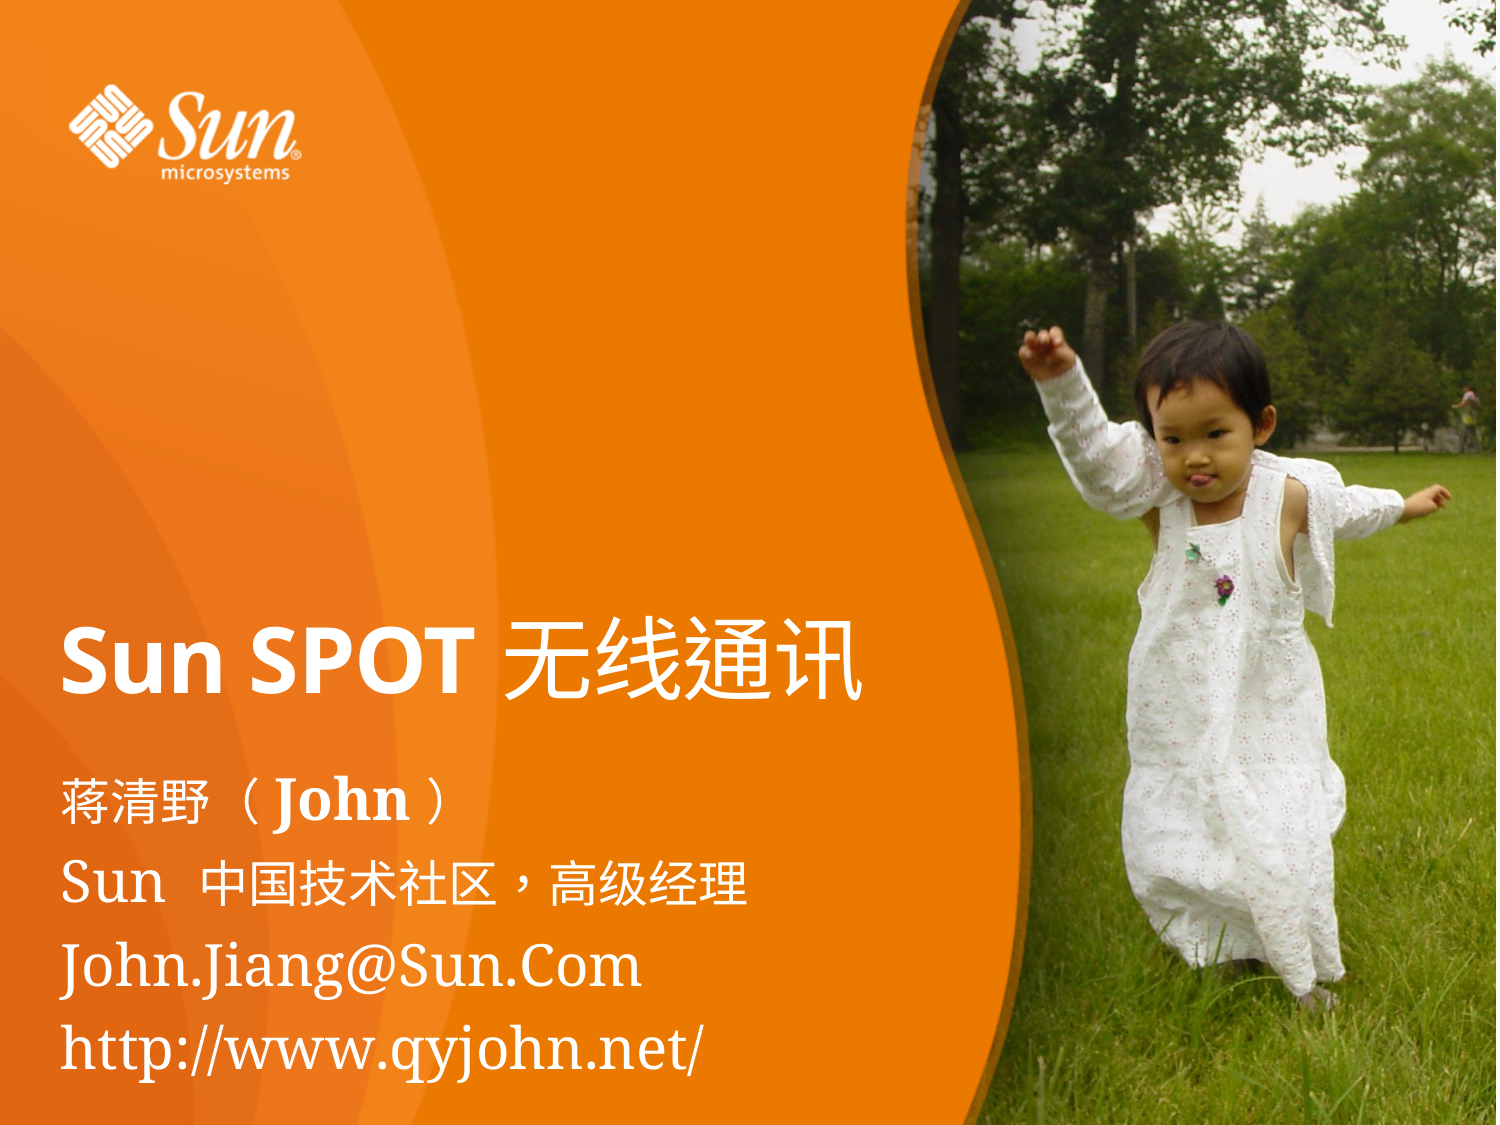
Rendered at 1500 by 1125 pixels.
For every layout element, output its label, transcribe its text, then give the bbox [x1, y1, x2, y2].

title Sun SPOT无线通讯 [59, 470, 1034, 716]
picture [0, 0, 1500, 1125]
list 蒋清野（John） Sun 中国技术社区，高级经理 John.Jiang@Sun.Com http://www.qyjohn.net/ [60, 766, 1051, 1049]
